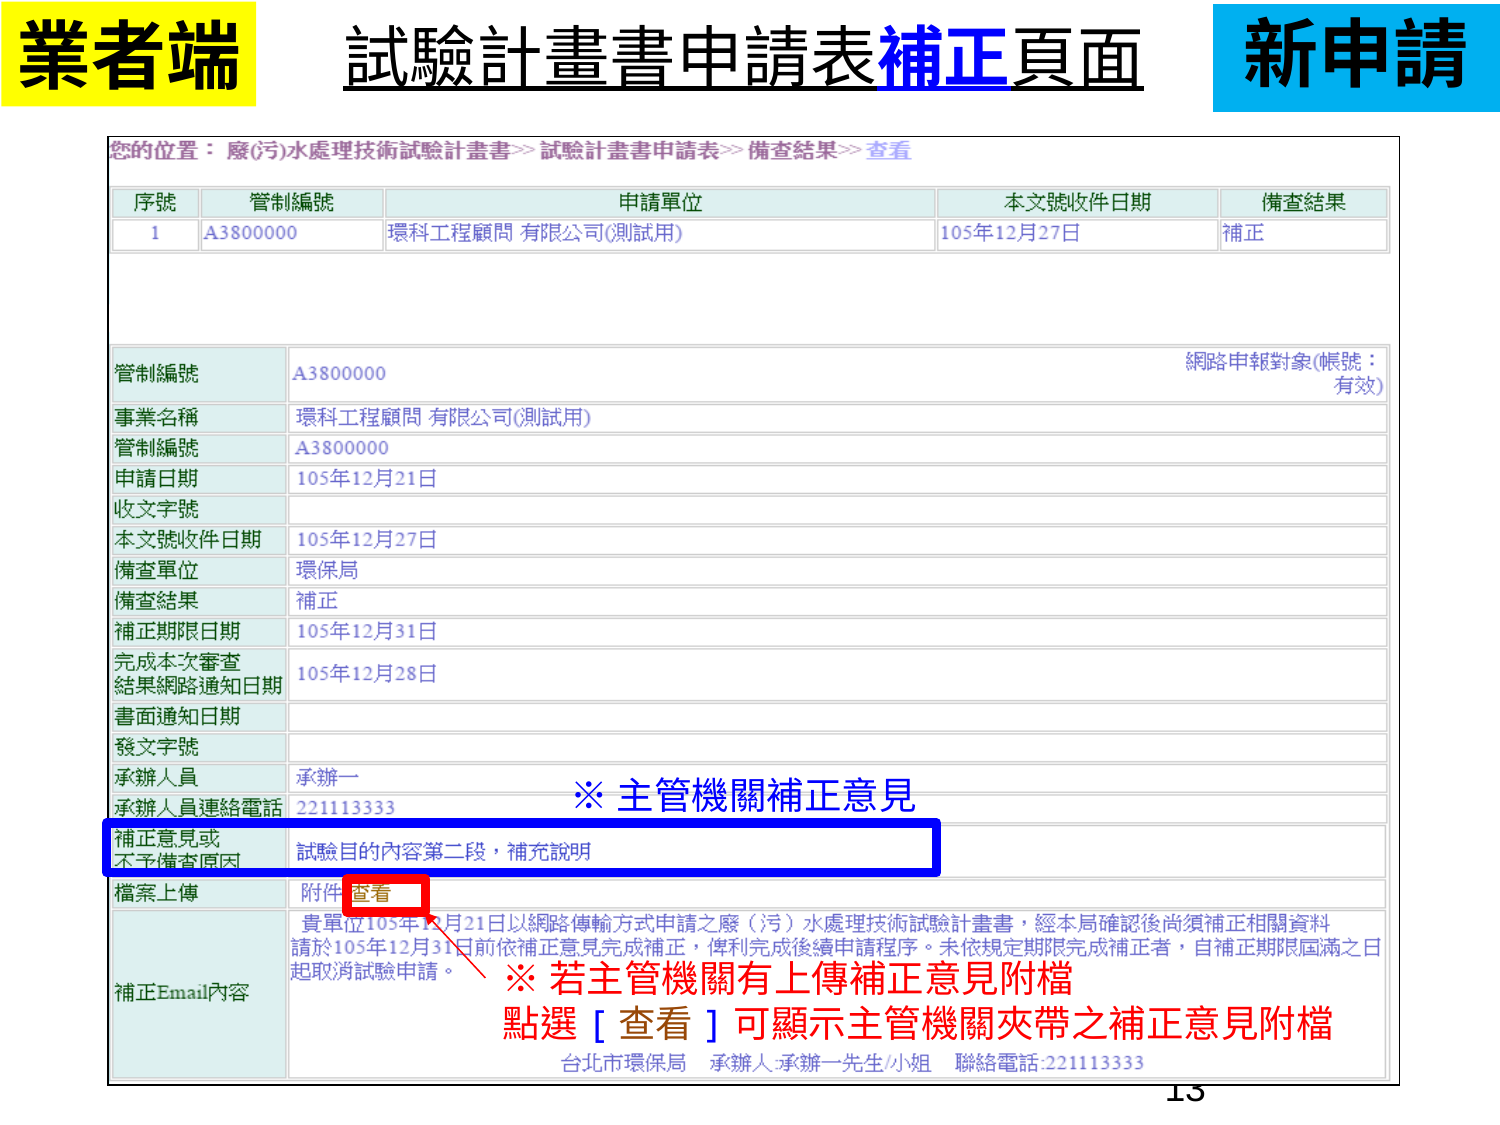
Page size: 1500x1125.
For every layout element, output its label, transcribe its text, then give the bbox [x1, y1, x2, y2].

text_box <編號> [1149, 1056, 1500, 1117]
text_box 新申請 [1210, 1, 1500, 114]
text_box ※若主管機關有上傳補正意見附檔 點選[查看]可顯示主管機關夾帶之補正意見附檔 [487, 947, 1360, 1053]
text_box ※主管機關補正意見 [555, 764, 993, 825]
picture [108, 137, 1399, 1085]
text_box 試驗計畫書申請表補正頁面 [328, 7, 1160, 103]
picture [111, 828, 932, 868]
text_box 業者端 [1, 1, 257, 107]
picture [352, 884, 421, 907]
